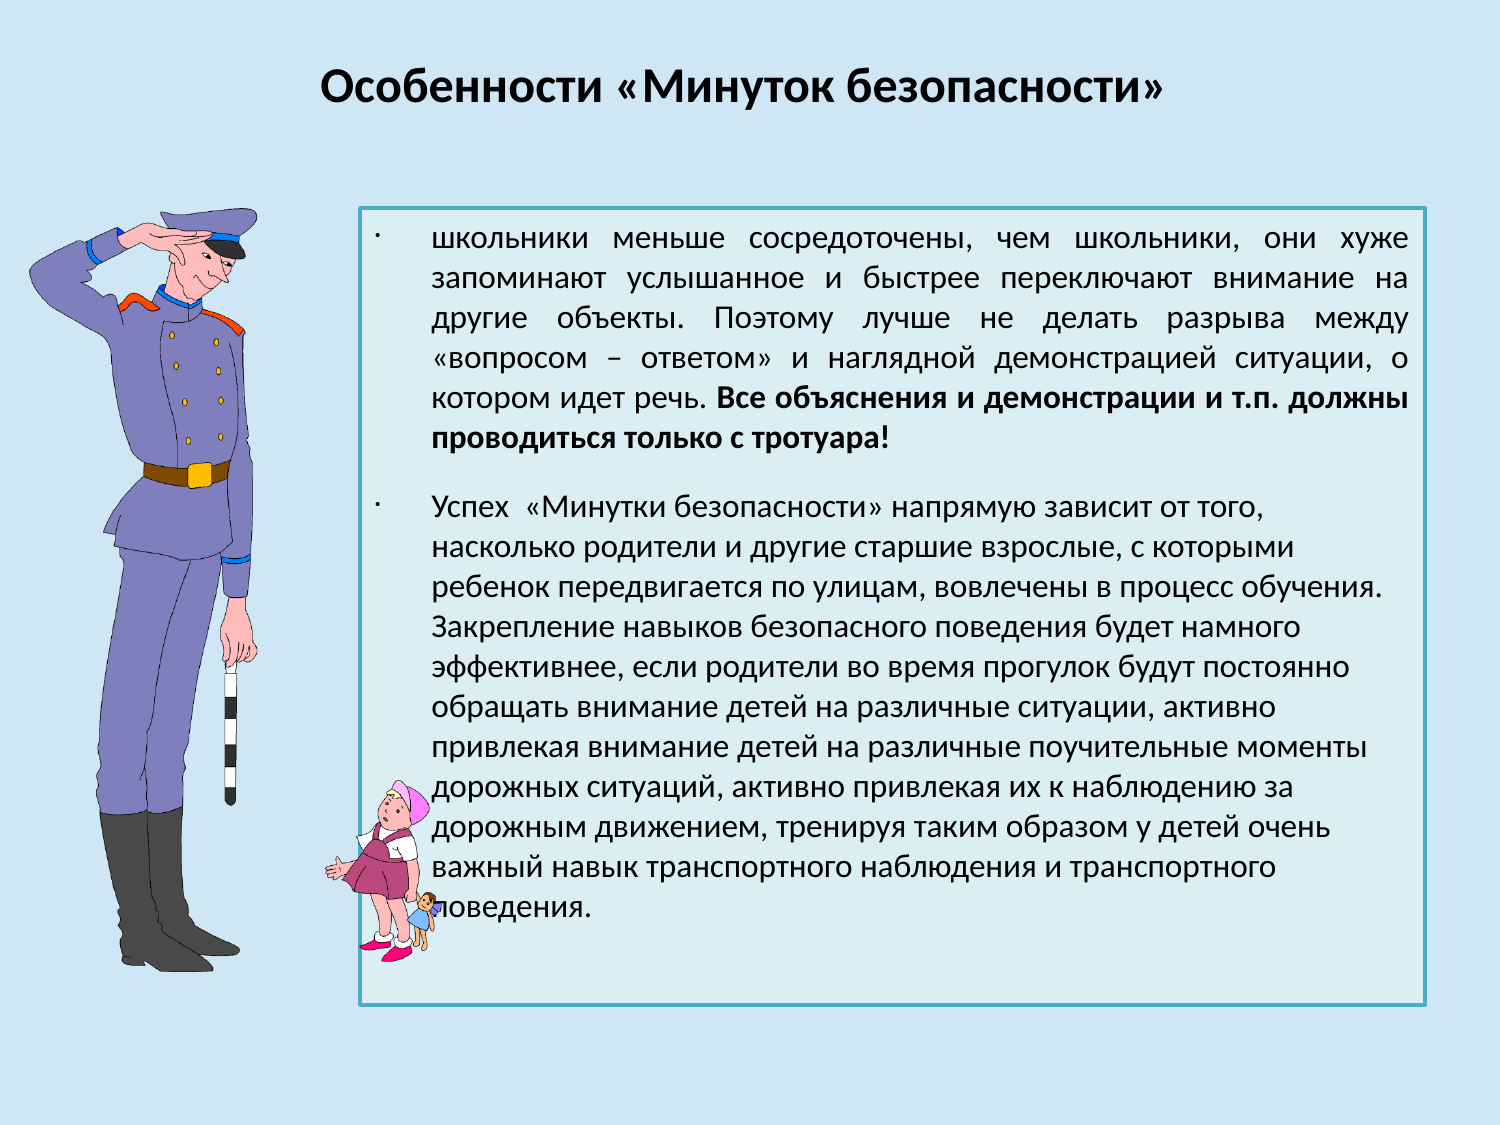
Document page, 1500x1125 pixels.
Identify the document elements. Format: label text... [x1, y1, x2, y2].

list школьники меньше сосредоточены, чем школьники, они хуже запоминают услышанное и быстрее переключают внимание на другие объекты. Поэтому лучше не делать разрыва между «вопросом – ответом» и наглядной демонстрацией ситуации, о котором идет речь. Все объяснения и демонстрации и т.п. должны проводиться только с тротуара! Успех «Минутки безопасности» напрямую зависит от того, насколько родители и другие старшие взрослые, с которыми ребенок передвигается по улицам, вовлечены в процесс обучения. Закрепление навыков безопасного поведения будет намного эффективнее, если родители во время прогулок будут постоянно обращать внимание детей на различные ситуации, активно привлекая внимание детей на различные поучительные моменты дорожных ситуаций, активно привлекая их к наблюдению за дорожным движением, тренируя таким образом у детей очень важный навык транспортного наблюдения и транспортного поведения. [360, 208, 1425, 1005]
picture [29, 208, 442, 972]
title Особенности «Минуток безопасности» [75, 45, 1425, 208]
